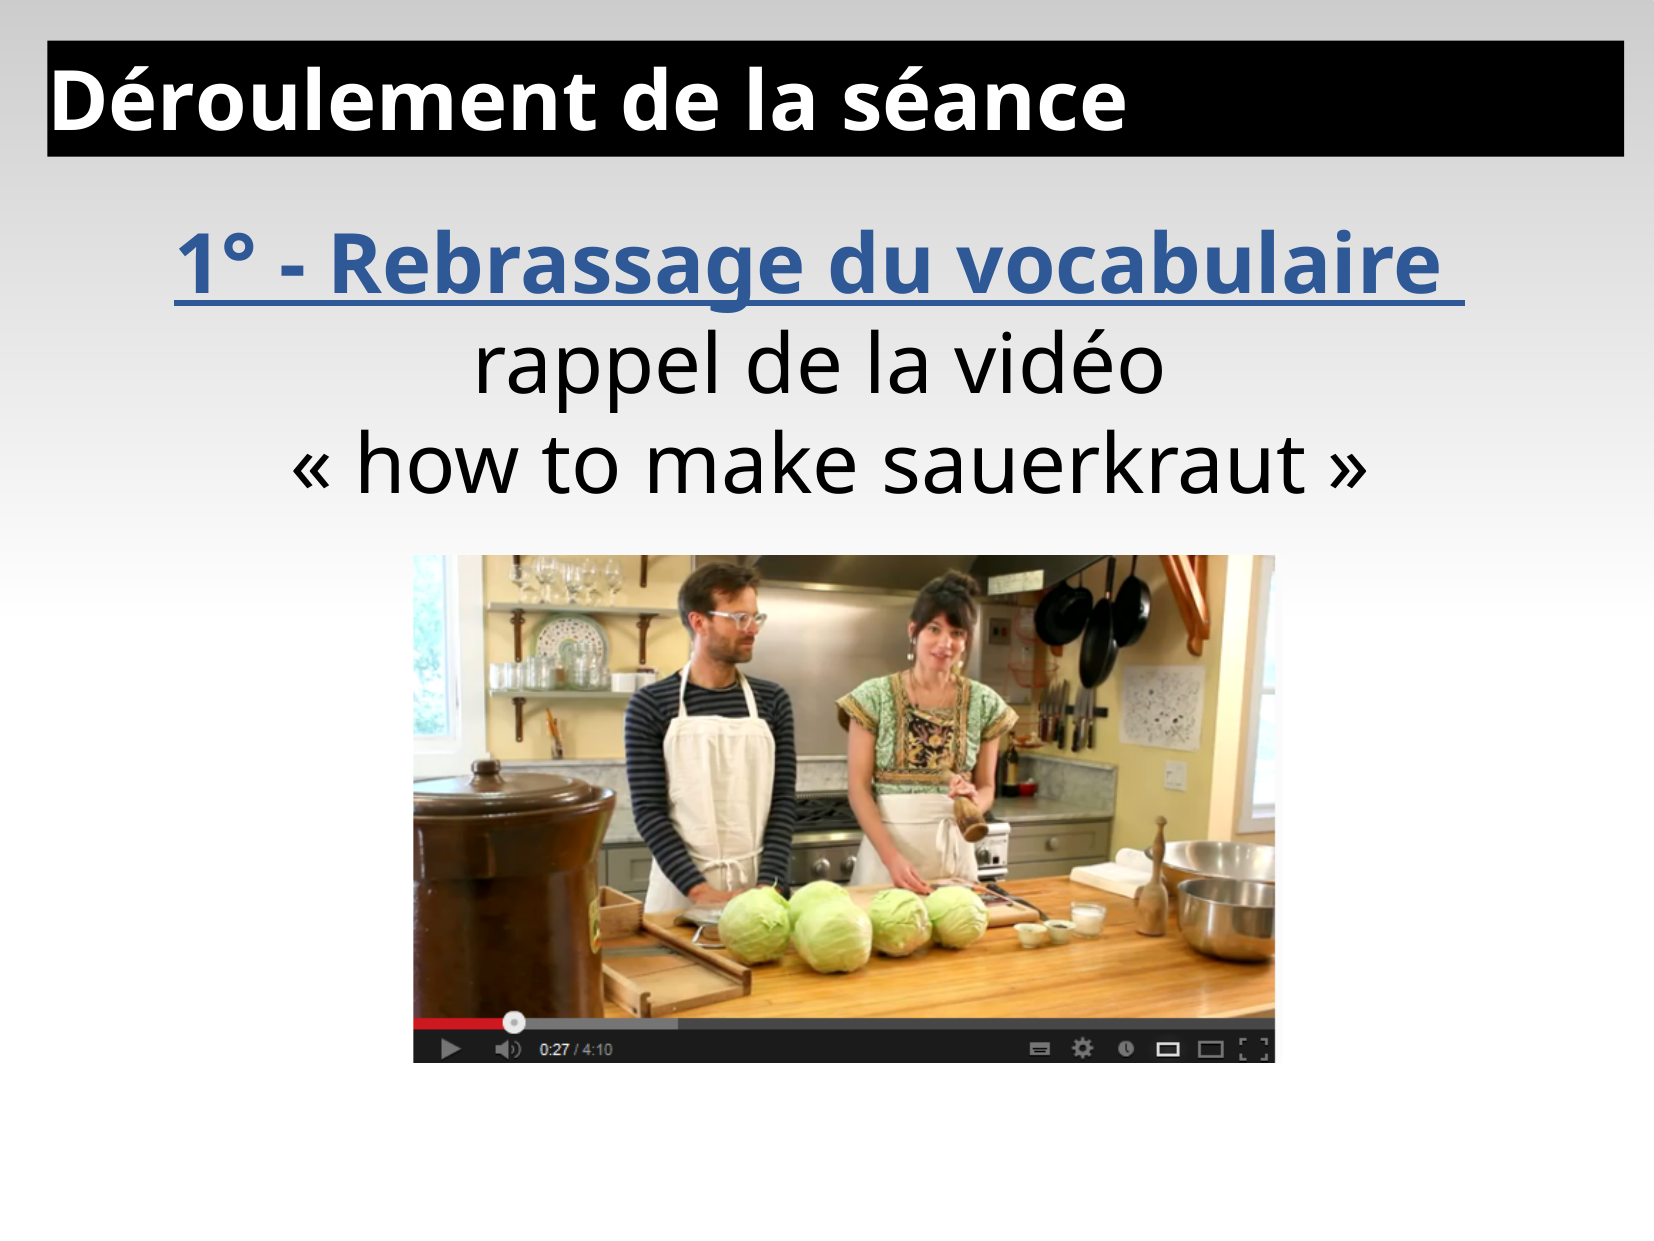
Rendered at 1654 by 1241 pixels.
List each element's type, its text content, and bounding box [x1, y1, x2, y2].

text_box 1° - Rebrassage du vocabulaire rappel de la vidéo « how to make sauerkraut » [159, 202, 1507, 959]
title Déroulement de la séance [47, 40, 1625, 157]
picture [413, 555, 1283, 1063]
